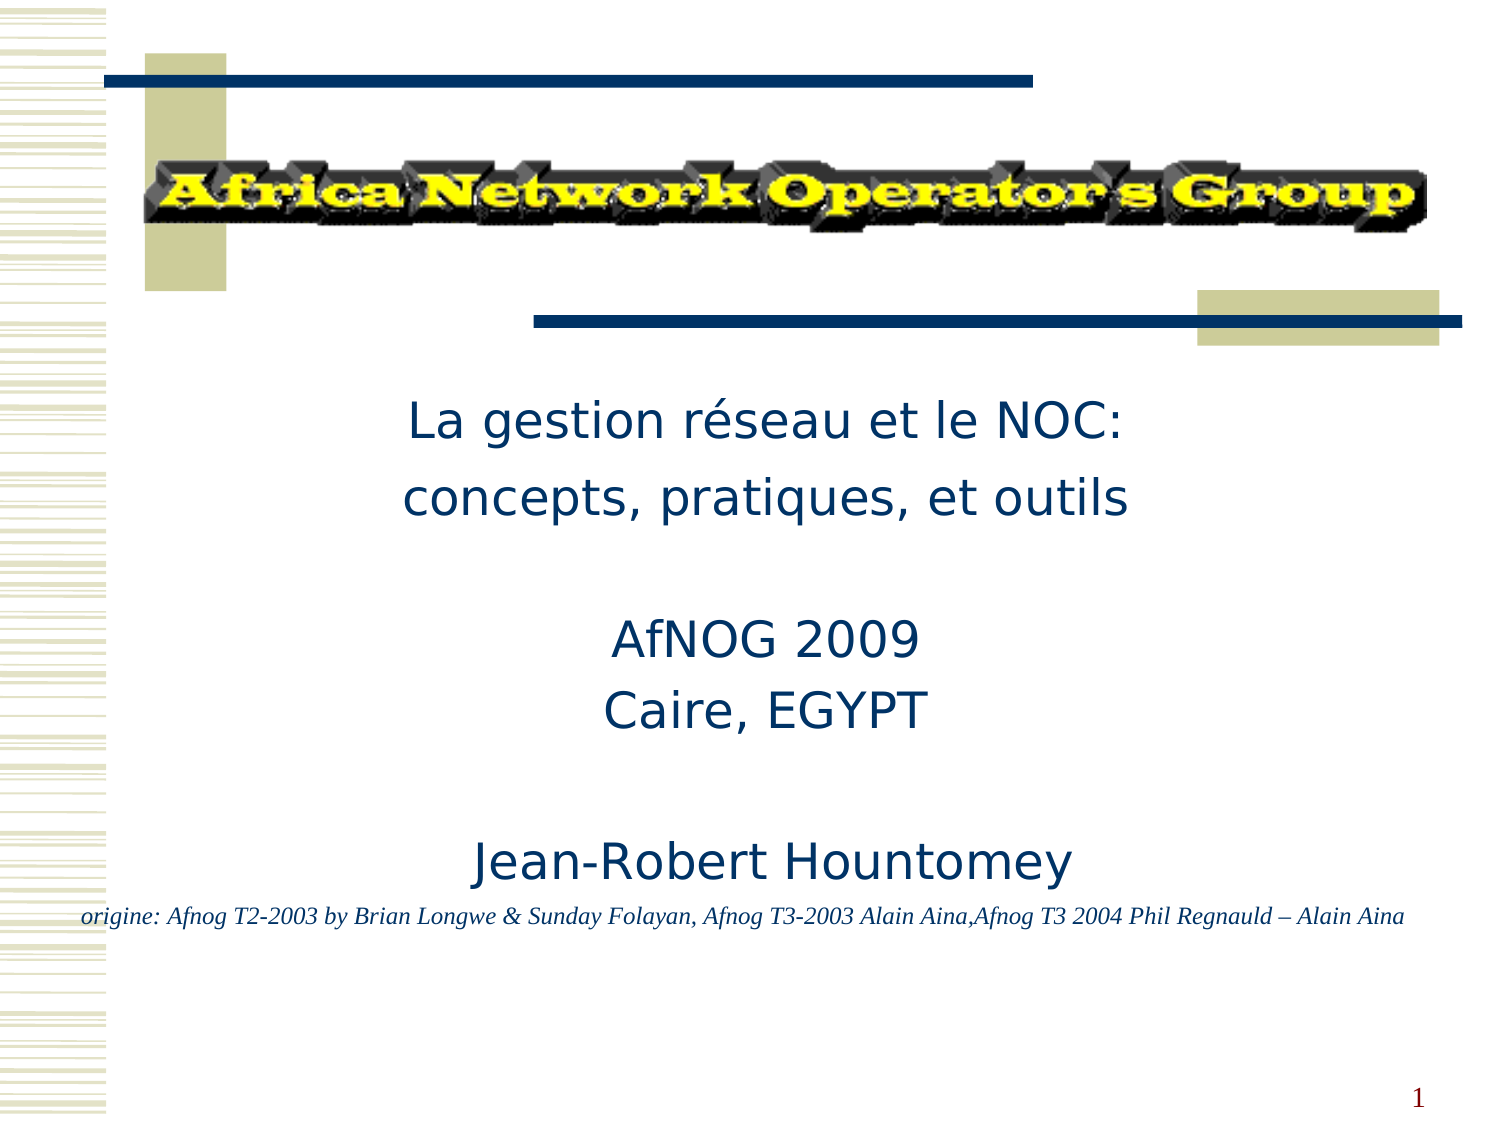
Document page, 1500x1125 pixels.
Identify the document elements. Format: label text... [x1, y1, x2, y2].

picture [137, 137, 1427, 255]
list La gestion réseau et le NOC: concepts, pratiques, et outils AfNOG 2009 Caire, EGYPT Jean-Robert Hountomey origine: Afnog T2-2003 by Brian Longwe & Sunday Folayan, Afnog T3-2003 Alain Aina,Afnog T3 2004 Phil Regnauld – Alain Aina [66, 385, 1467, 977]
title [225, 99, 1437, 289]
